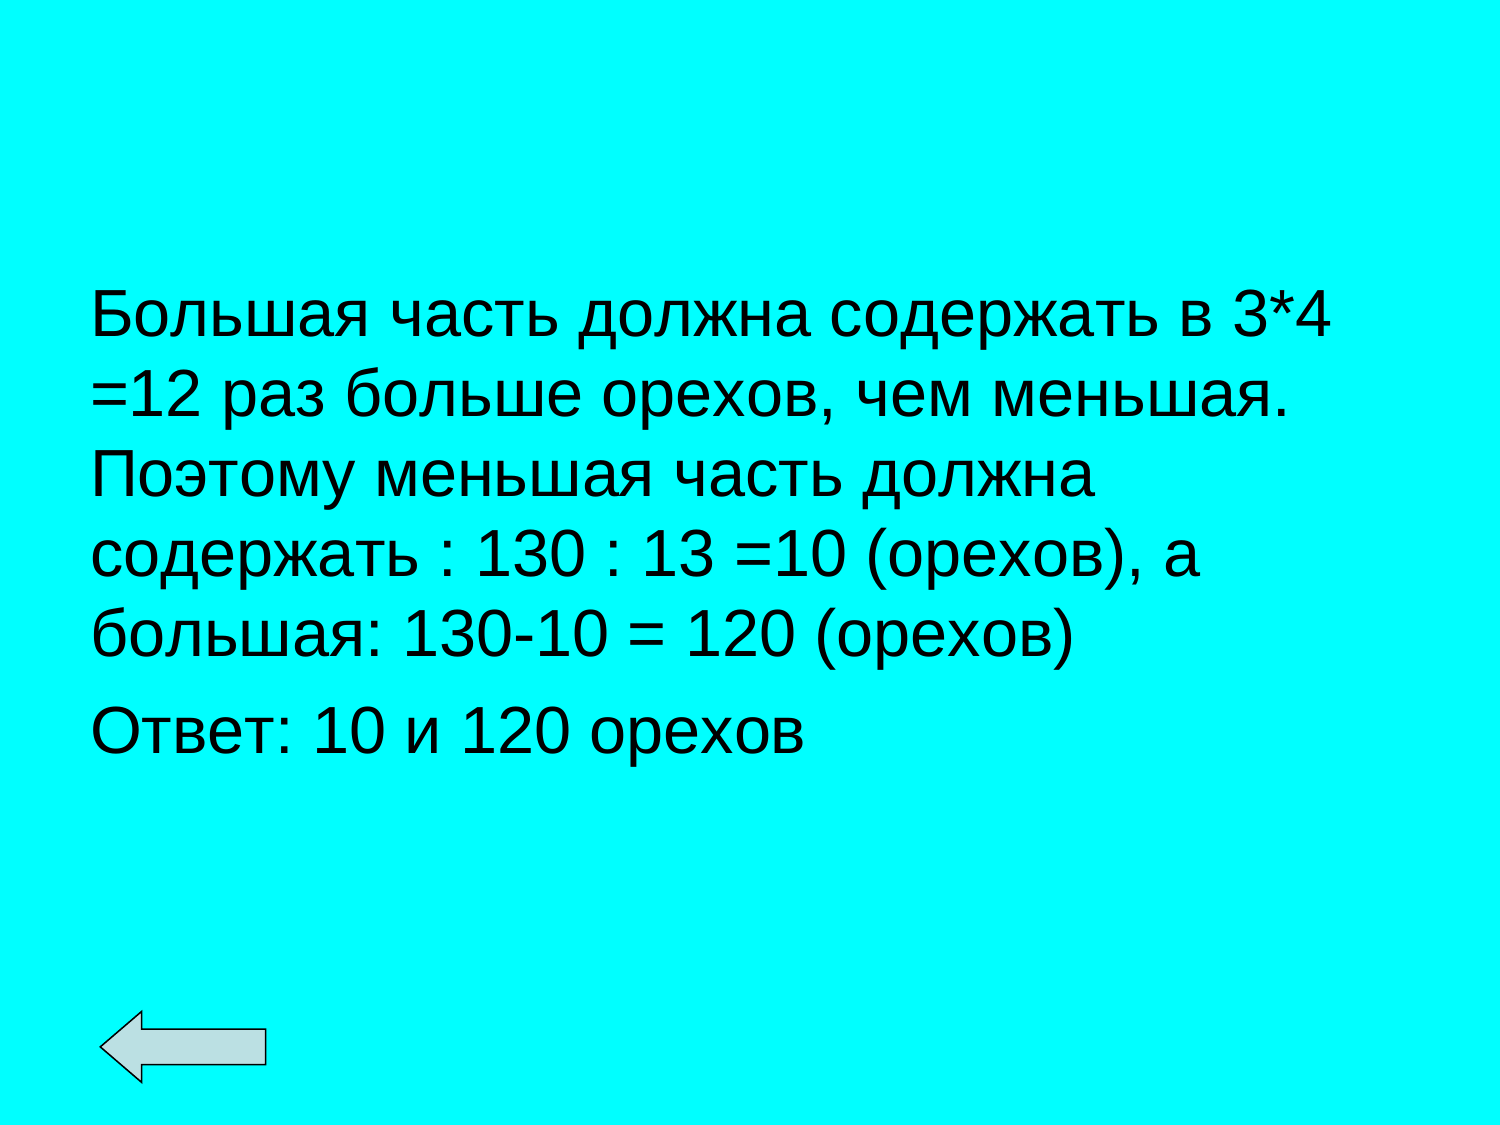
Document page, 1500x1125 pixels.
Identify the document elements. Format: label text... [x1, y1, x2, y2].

text_box [100, 1011, 266, 1083]
list Большая часть должна содержать в 3*4 =12 раз больше орехов, чем меньшая. Поэтому меньшая часть должна содержать : 130 : 13 =10 (орехов), а большая: 130-10 = 120 (орехов) Ответ: 10 и 120 орехов [75, 262, 1426, 1005]
